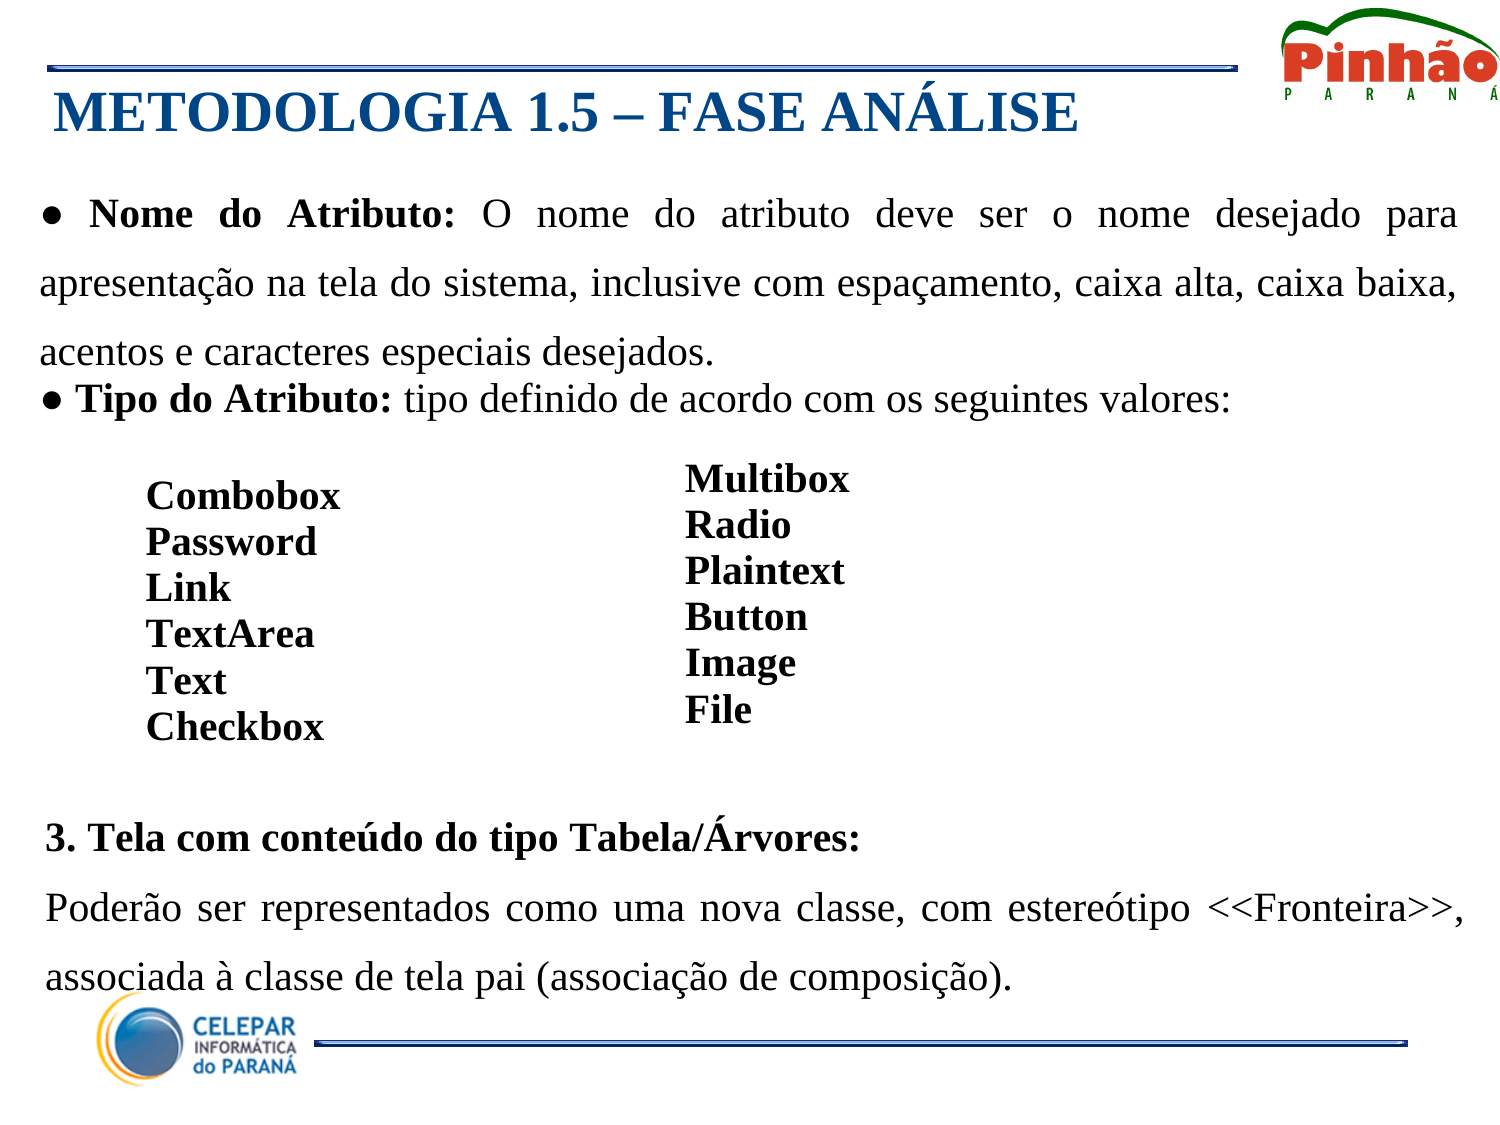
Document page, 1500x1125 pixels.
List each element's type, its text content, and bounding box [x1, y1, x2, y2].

picture [95, 1028, 303, 1091]
picture [1281, 8, 1500, 100]
text_box 3. Tela com conteúdo do tipo Tabela/Árvores: Poderão ser representados como uma nova classe, com estereótipo <<Fronteira>>, associada à classe de tela pai (associação de composição). [45, 791, 1465, 1028]
text_box ● Nome do Atributo: O nome do atributo deve ser o nome desejado para apresentação na tela do sistema, inclusive com espaçamento, caixa alta, caixa baixa, acentos e caracteres especiais desejados. ● Tipo do Atributo: tipo definido de acordo com os seguintes valores: [39, 166, 1459, 443]
text_box METODOLOGIA 1.5 – FASE ANÁLISE [53, 79, 1081, 156]
text_box Combobox Password Link TextArea Text Checkbox [145, 448, 502, 786]
text_box Multibox Radio Plaintext Button Image File [685, 454, 1128, 782]
